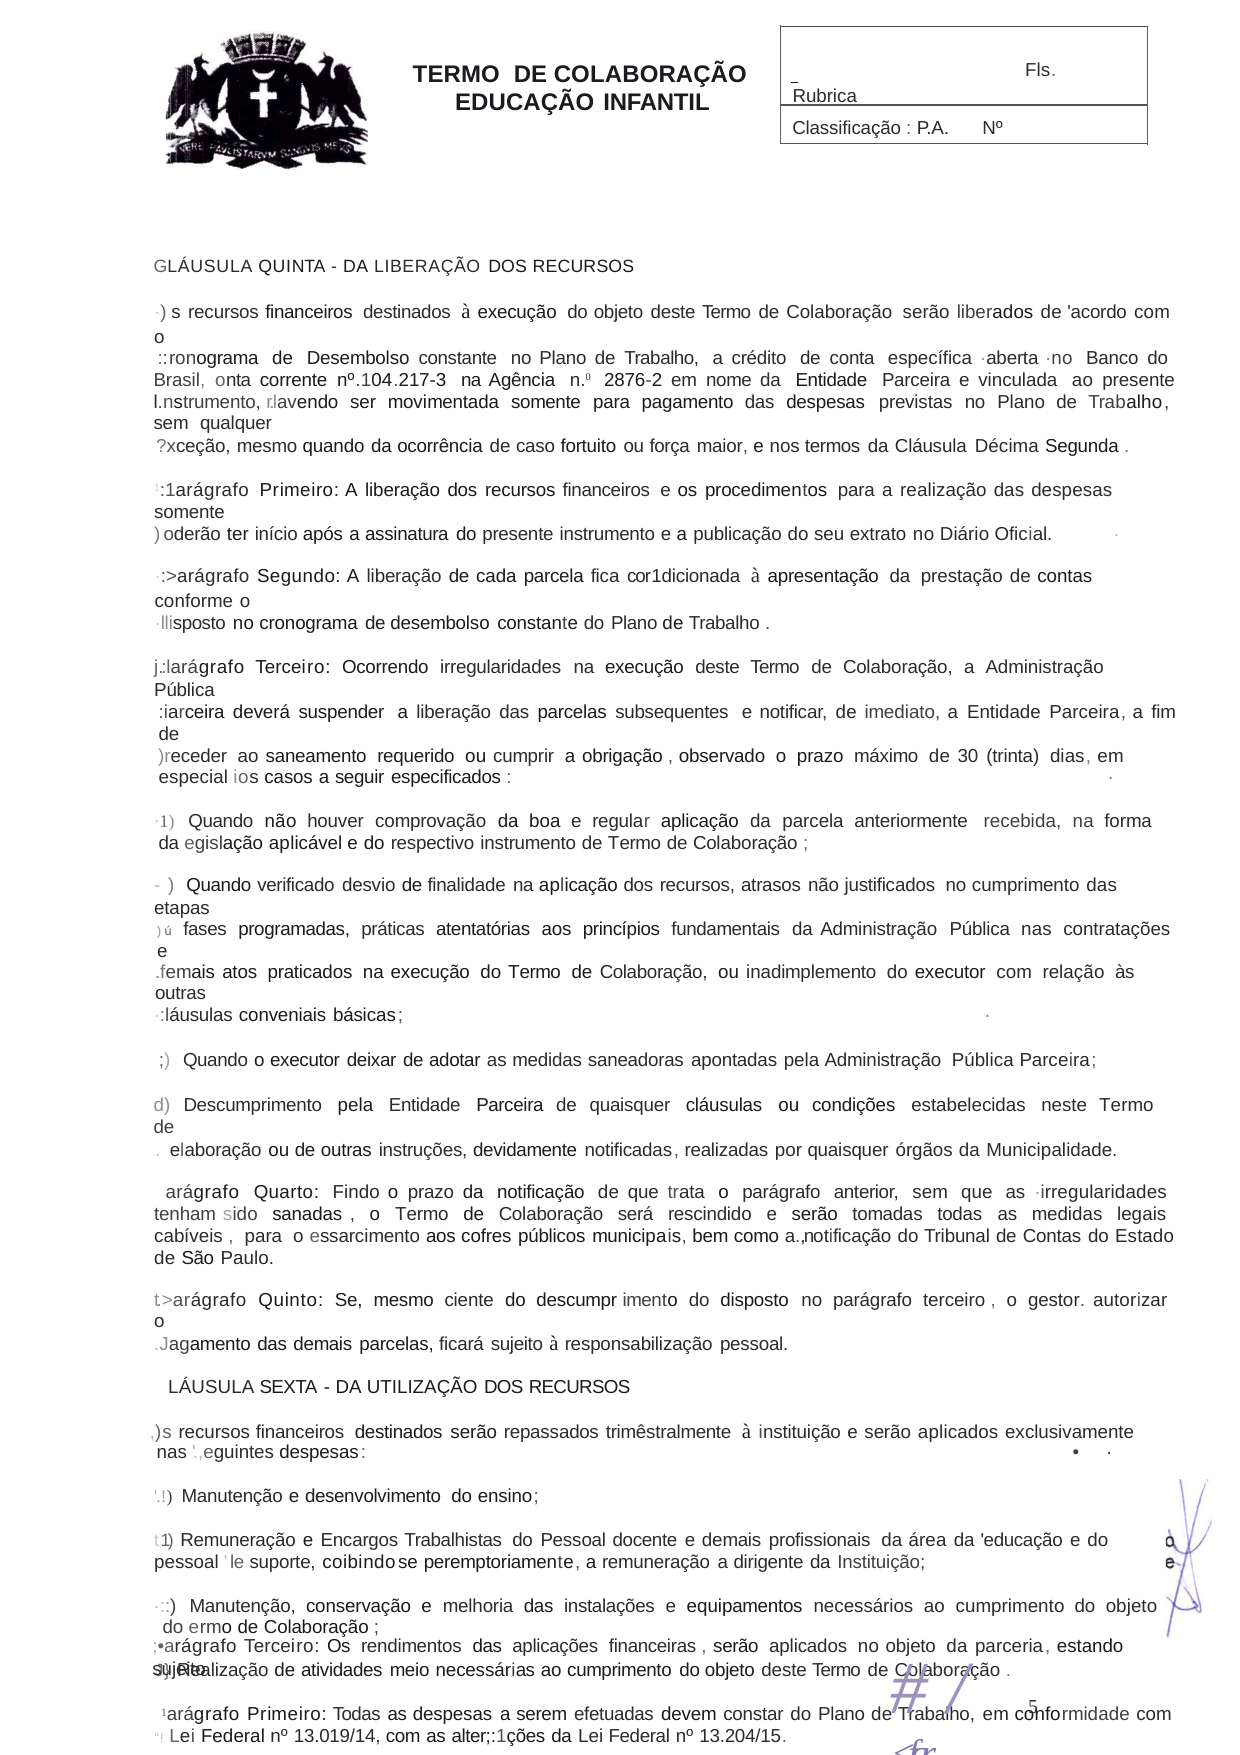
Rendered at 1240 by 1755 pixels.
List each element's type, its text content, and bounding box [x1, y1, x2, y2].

text_box Fls. [1023, 57, 1058, 81]
text_box ;•arágrafo Terceiro: Os rendimentos das aplicações financeiras , serão aplicados no objeto da parceria, estando sujeito [150, 1634, 1175, 1657]
text_box GLÁUSULA QUINTA - DA LIBERAÇÃO DOS RECURSOS ·)s recursos financeiros destinados à execução do objeto deste Termo de Colaboração serão liberados de 'acordo com o ::ronograma de Desembolso constante no Plano de Trabalho, a crédito de conta específica ·aberta ·no Banco do Brasil, onta corrente nº.104.217-3 na Agência n.0 2876-2 em nome da Entidade Parceira e vinculada ao presente l.nstrumento, r.lavendo ser movimentada somente para pagamento das despesas previstas no Plano de Trabalho, sem qualquer ?xceção, mesmo quando da ocorrência de caso fortuito ou força maior, e nos termos da Cláusula Décima Segunda . 1:1arágrafo Primeiro: A liberação dos recursos financeiros e os procedimentos para a realização das despesas somente )oderão ter início após a assinatura do presente instrumento e a publicação do seu extrato no Diário Oficial. · ·:>arágrafo Segundo: A liberação de cada parcela fica cor1dicionada à apresentação da prestação de contas conforme o ·llisposto no cronograma de desembolso constante do Plano de Trabalho . j.:larágrafo Terceiro: Ocorrendo irregularidades na execução deste Termo de Colaboração, a Administração Pública :iarceira deverá suspender a liberação das parcelas subsequentes e notificar, de imediato, a Entidade Parceira, a fim de )receder ao saneamento requerido ou cumprir a obrigação , observado o prazo máximo de 30 (trinta) dias, em especial ios casos a seguir especificados : · ·1) Quando não houver comprovação da boa e regular aplicação da parcela anteriormente recebida, na forma da egislação aplicável e do respectivo instrumento de Termo de Colaboração ; - ) Quando verificado desvio de finalidade na aplicação dos recursos, atrasos não justificados no cumprimento das etapas )ú fases programadas, práticas atentatórias aos princípios fundamentais da Administração Pública nas contratações e .femais atos praticados na execução do Termo de Colaboração, ou inadimplemento do executor com relação às outras ·:láusulas conveniais básicas; · ;) Quando o executor deixar de adotar as medidas saneadoras apontadas pela Administração Pública Parceira; d) Descumprimento pela Entidade Parceira de quaisquer cláusulas ou condições estabelecidas neste Termo de . elaboração ou de outras instruções, devidamente notificadas, realizadas por quaisquer órgãos da Municipalidade. arágrafo Quarto: Findo o prazo da notificação de que trata o parágrafo anterior, sem que as ·irregularidades tenham sido sanadas , o Termo de Colaboração será rescindido e serão tomadas todas as medidas legais cabíveis , para o essarcimento aos cofres públicos municipais, bem como a.,notificação do Tribunal de Contas do Estado de São Paulo. t.>arágrafo Quinto: Se, mesmo ciente do descumpr imento do disposto no parágrafo terceiro , o gestor. autorizar o .Jagamento das demais parcelas, ficará sujeito à responsabilização pessoal. LÁUSULA SEXTA - DA UTILIZAÇÃO DOS RECURSOS ,)s recursos financeiros destinados serão repassados trimêstralmente à instituição e serão aplicados exclusivamente nas '.,eguintes despesas: • · '.!) Manutenção e desenvolvimento do ensino; t1) Remuneração e Encargos Trabalhistas do Pessoal docente e demais profissionais da área da 'educação e do pessoal 'le suporte, coibindose peremptoriamente, a remuneração a dirigente da Instituição; ·::) Manutenção, conservação e melhoria das instalações e equipamentos necessários ao cumprimento do objeto do ermo de Colaboração ; J} Realização de atividades meio necessárias ao cumprimento do objeto deste Termo de Colaboração . 1arágrafo Primeiro: Todas as despesas a serem efetuadas devem constar do Plano de Trabalho, em conformidade com "! Lei Federal nº 13.019/14, com as alter;:1ções da Lei Federal nº 13.204/15. Parágrafo Segundo: Os recursos recebidos em decorrência da parceria serão depositados e geridos em conta bancária ::specífica , conforme artigo 51 - Lei Federal nº 13.019/2014, com as alterações da Lei Federal n°' 13.204/2015 , e ;nquanto não empregados na sua finalidade, serão obrigatoriamente aplicados em caderneta de poupança , se a previsã j e seu uso for igual ou superior a 1 (um) mês, ou em fundo de aplicação financeira de curto prazo ou operação de "1ercado aberto lastreada em títulos da dívida pública, quando o prazo previsto para utilização for interior a 1 (um) mês; [144, 255, 1176, 1594]
text_box [166, 32, 368, 170]
text_box TERMO DE COLABORAÇÃO EDUCAÇÃO INFANTIL [410, 58, 749, 116]
text_box Rubrica Classificação : P.A. Nº [789, 58, 1010, 138]
text_box #/ 5 <far [888, 1638, 1147, 1718]
text_box [1166, 1480, 1212, 1638]
